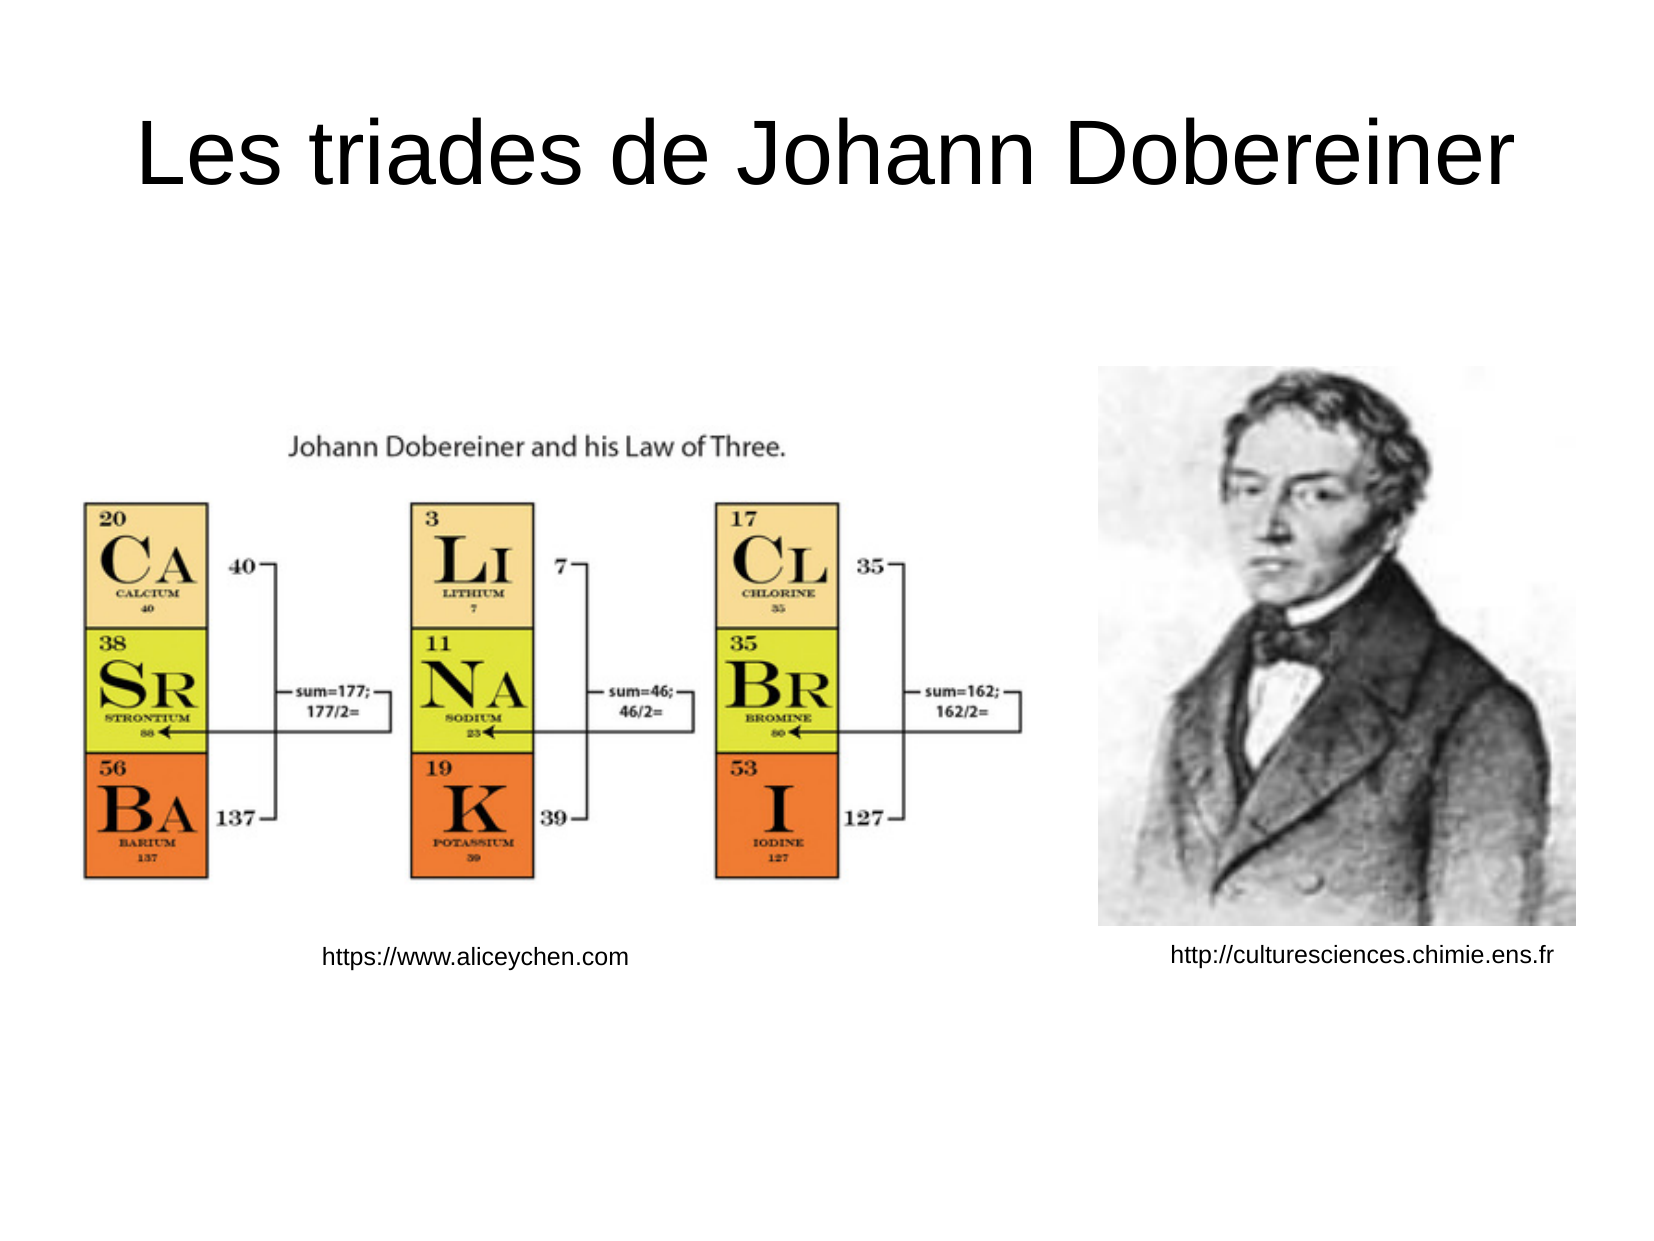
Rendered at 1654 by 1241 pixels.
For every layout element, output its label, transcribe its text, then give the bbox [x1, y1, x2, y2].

picture [1098, 366, 1576, 926]
title Les triades de Johann Dobereiner [82, 49, 1571, 257]
picture [80, 425, 1028, 886]
text_box http://culturesciences.chimie.ens.fr [1155, 933, 1654, 991]
text_box https://www.aliceychen.com [307, 935, 794, 993]
